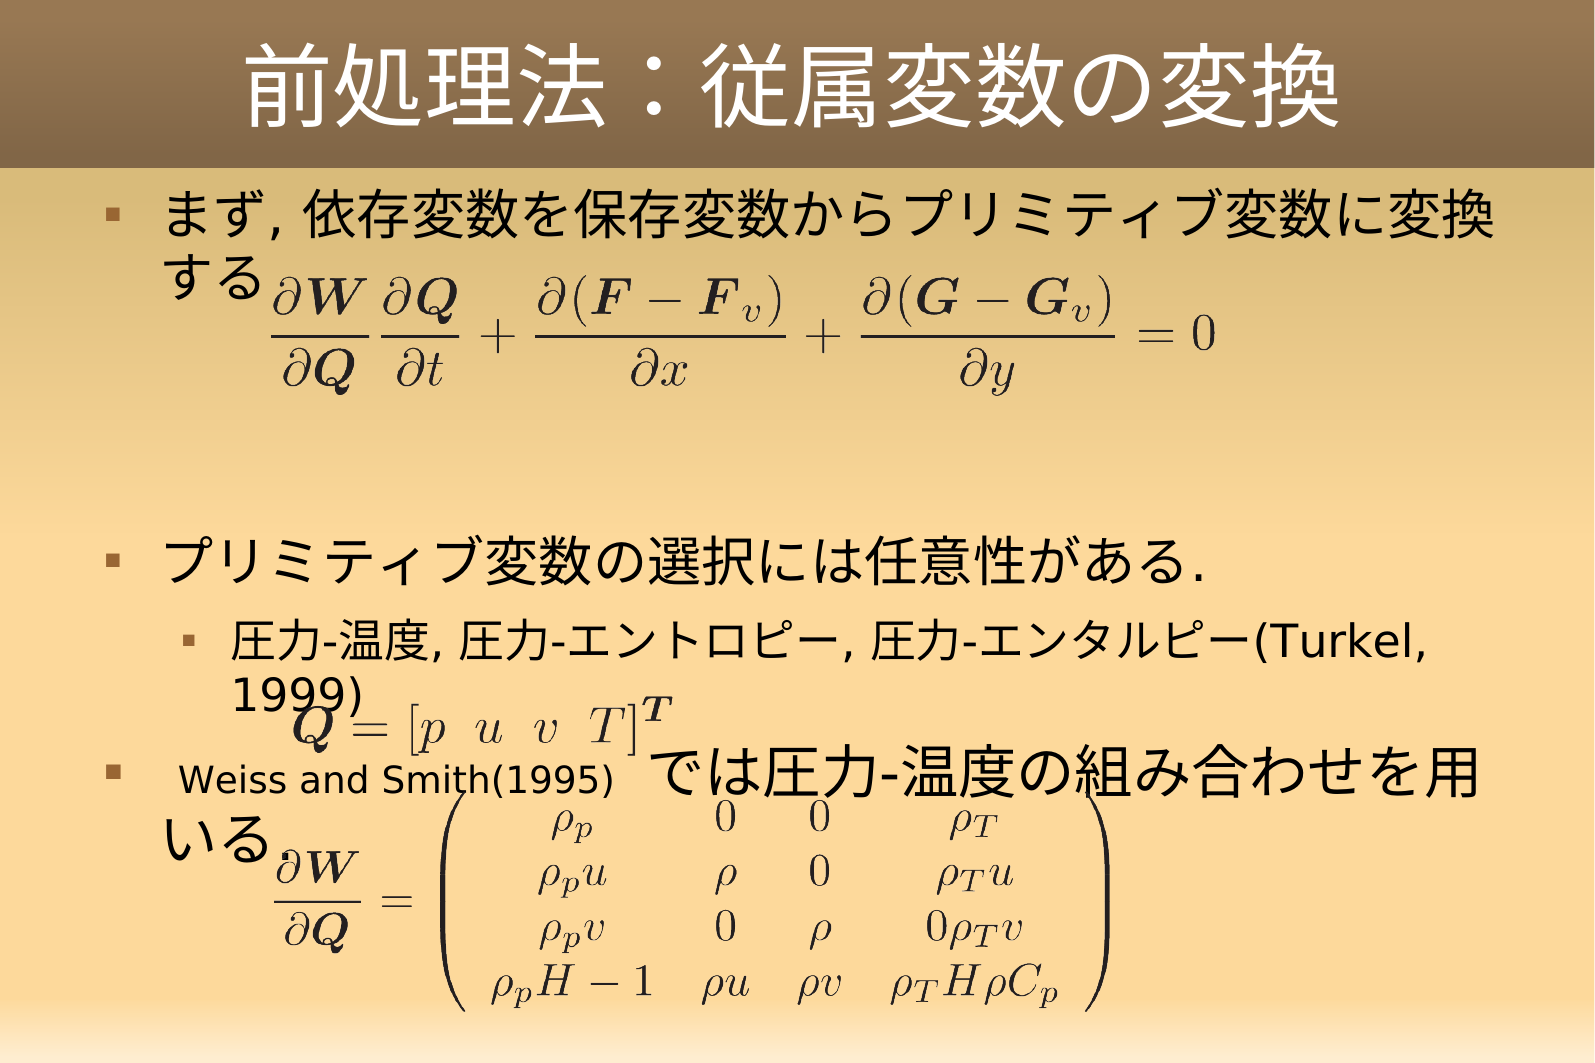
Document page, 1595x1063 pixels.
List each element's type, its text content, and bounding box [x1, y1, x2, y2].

picture [0, 0, 1595, 1063]
title 前処理法：従属変数の変換 [74, 0, 1510, 178]
list まず, 依存変数を保存変数からプリミティブ変数に変換する プリミティブ変数の選択には任意性がある. 圧力-温度, 圧力-エントロピー, 圧力-エンタルピー(Turkel, 1999) Weiss and Smith(1995) では圧力-温度の組み合わせを用いる. [88, 184, 1524, 938]
